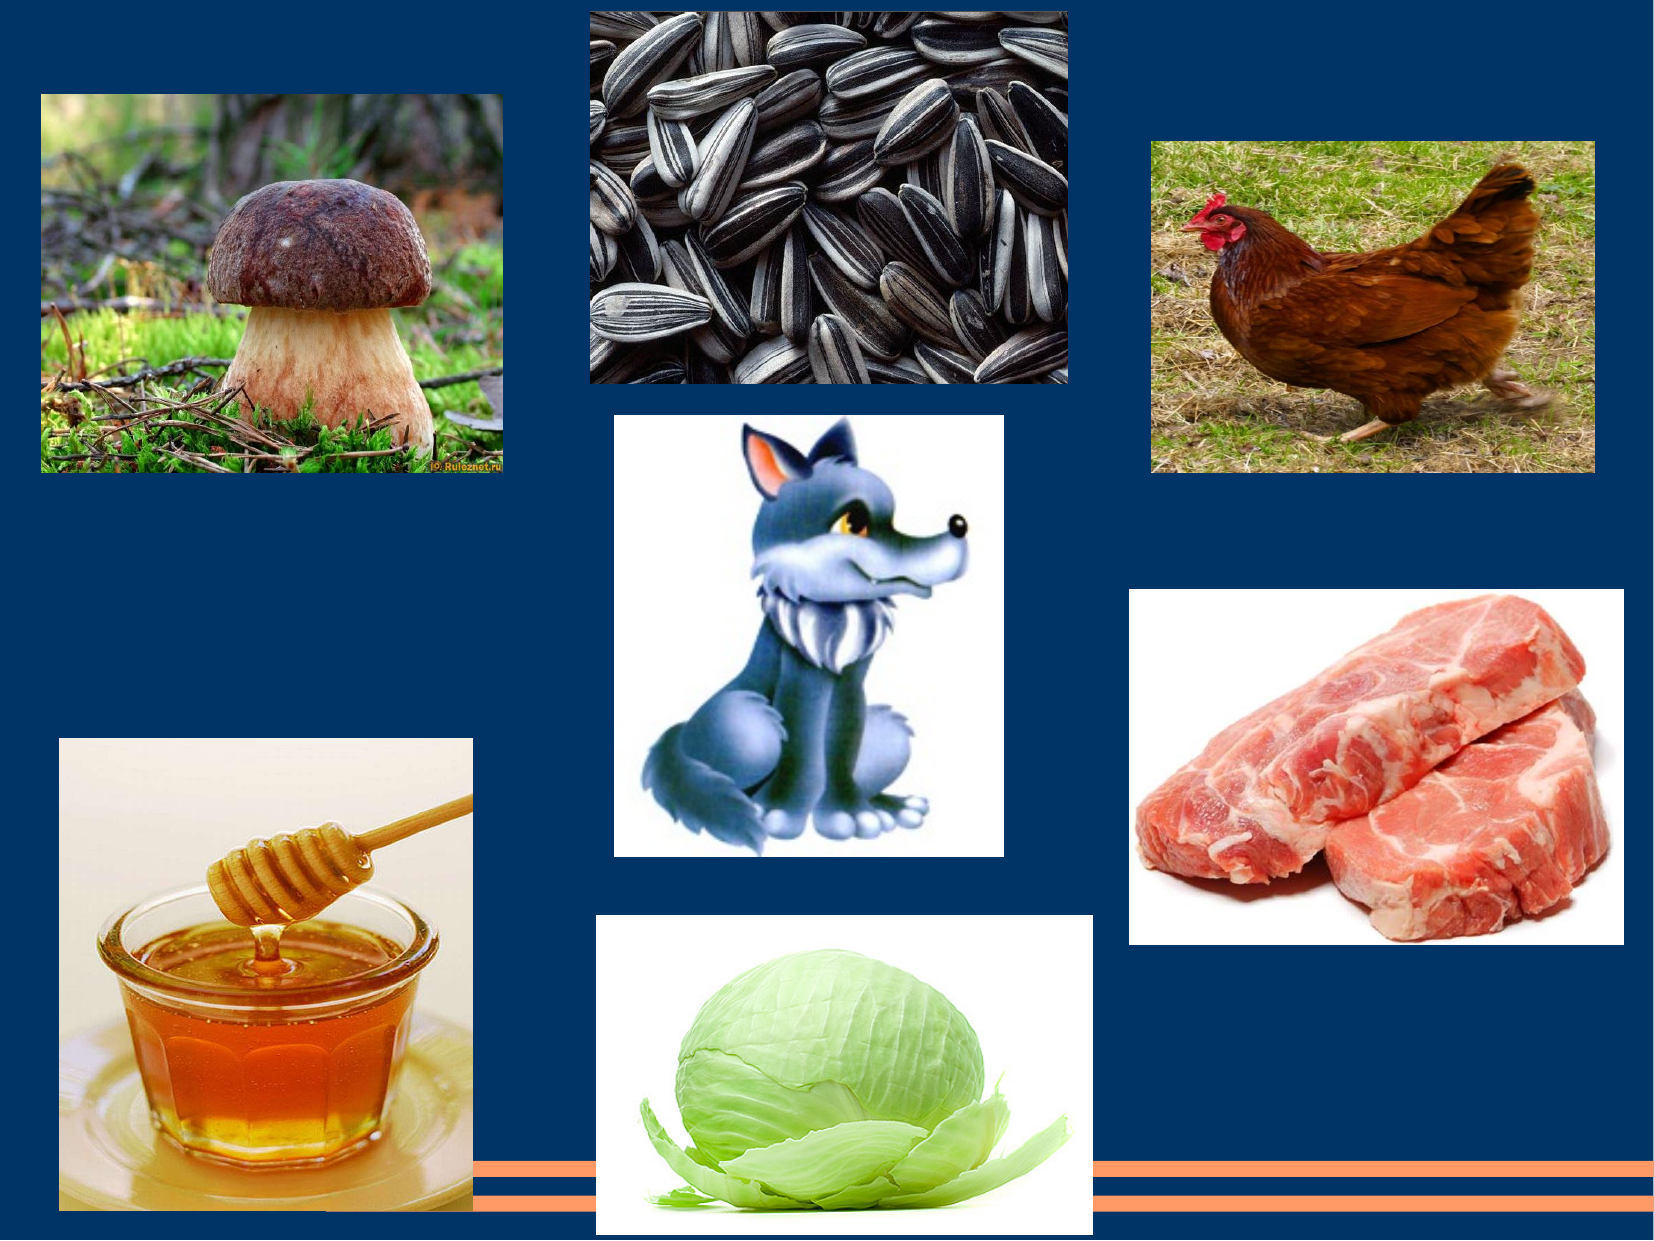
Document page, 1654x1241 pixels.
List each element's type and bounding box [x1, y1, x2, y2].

picture [614, 415, 1004, 857]
picture [59, 738, 473, 1211]
picture [1129, 589, 1624, 945]
picture [596, 915, 1093, 1235]
picture [1151, 141, 1595, 473]
picture [590, 11, 1068, 384]
picture [41, 94, 503, 473]
